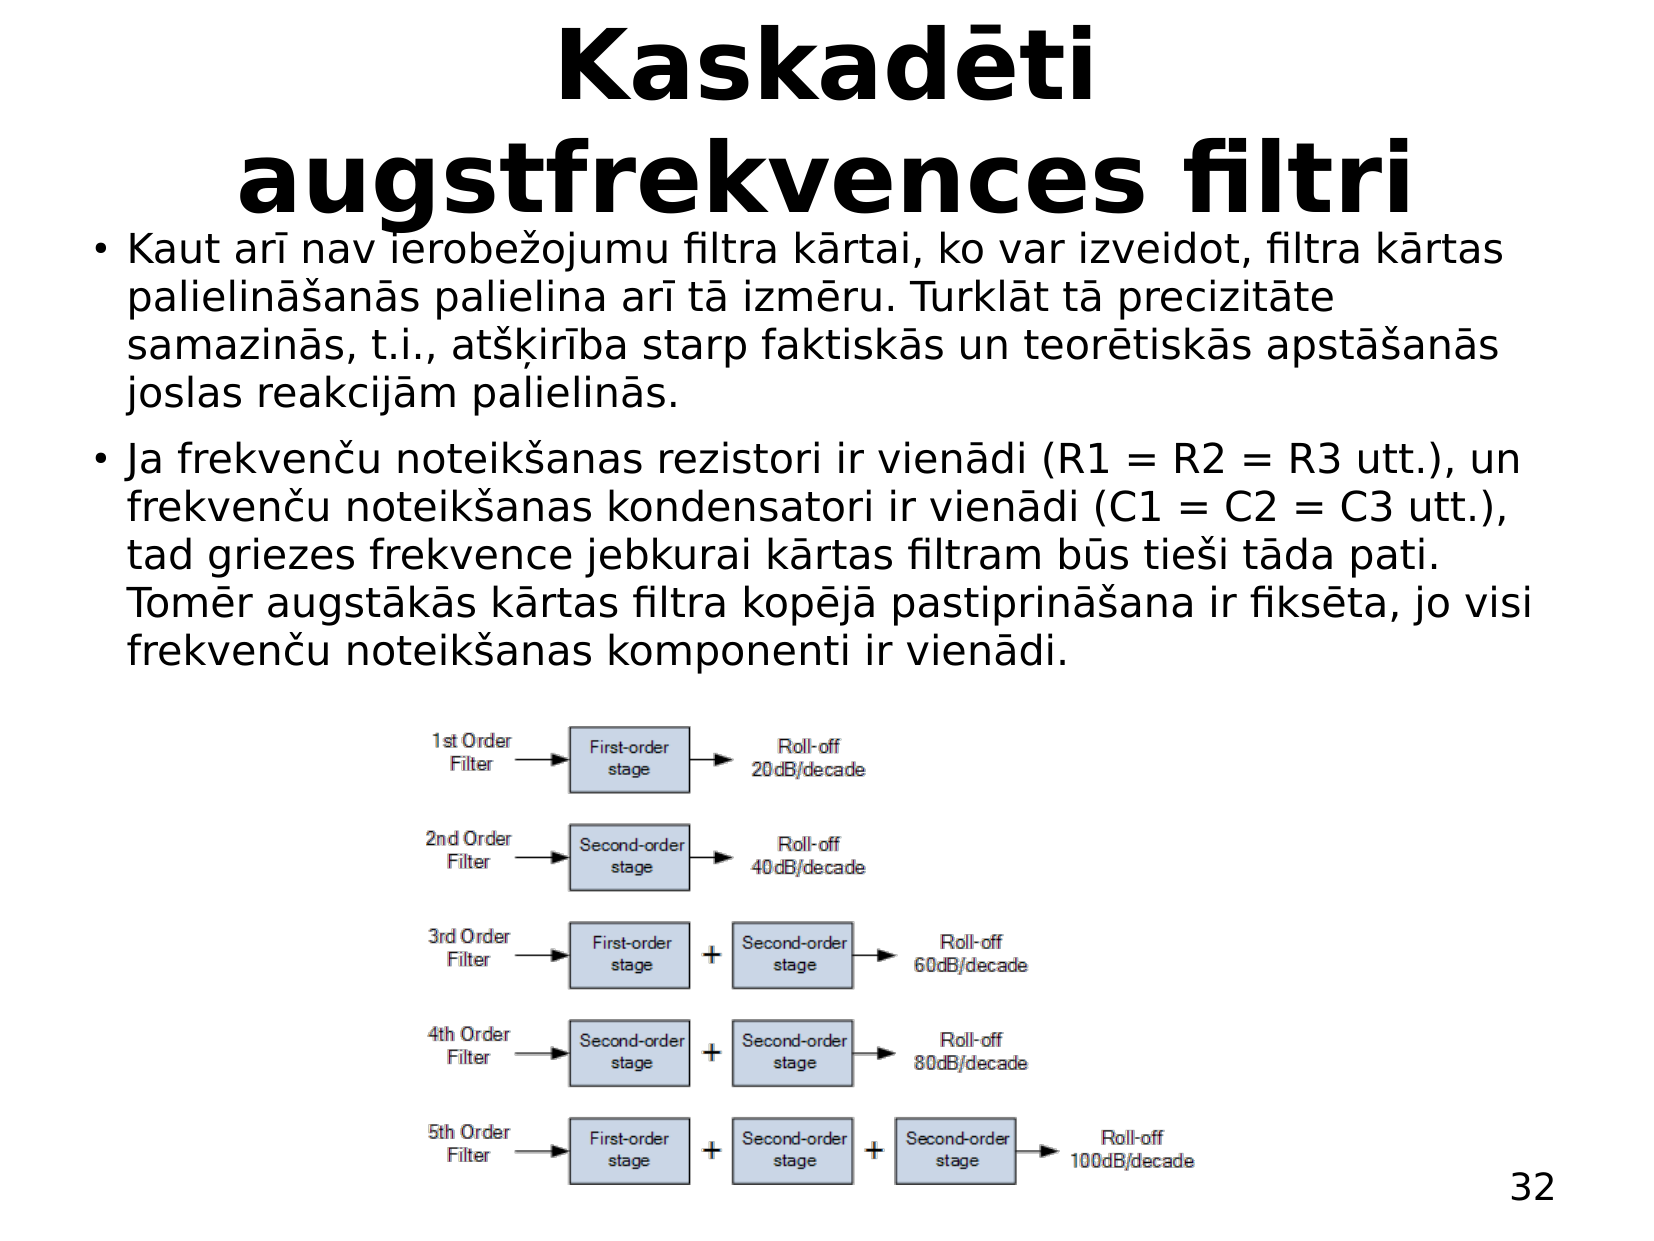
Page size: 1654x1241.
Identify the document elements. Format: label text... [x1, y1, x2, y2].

picture [426, 726, 1195, 1185]
title Kaskadēti augstfrekvences filtri [82, 8, 1571, 236]
list Kaut arī nav ierobežojumu filtra kārtai, ko var izveidot, filtra kārtas palielināšanās palielina arī tā izmēru. Turklāt tā precizitāte samazinās, t.i., atšķirība starp faktiskās un teorētiskās apstāšanās joslas reakcijām palielinās. Ja frekvenču noteikšanas rezistori ir vienādi (R1 = R2 = R3 utt.), un frekvenču noteikšanas kondensatori ir vienādi (C1 = C2 = C3 utt.), tad griezes frekvence jebkurai kārtas filtram būs tieši tāda pati. Tomēr augstākās kārtas filtra kopējā pastiprināšana ir fiksēta, jo visi frekvenču noteikšanas komponenti ir vienādi. [82, 225, 1538, 683]
